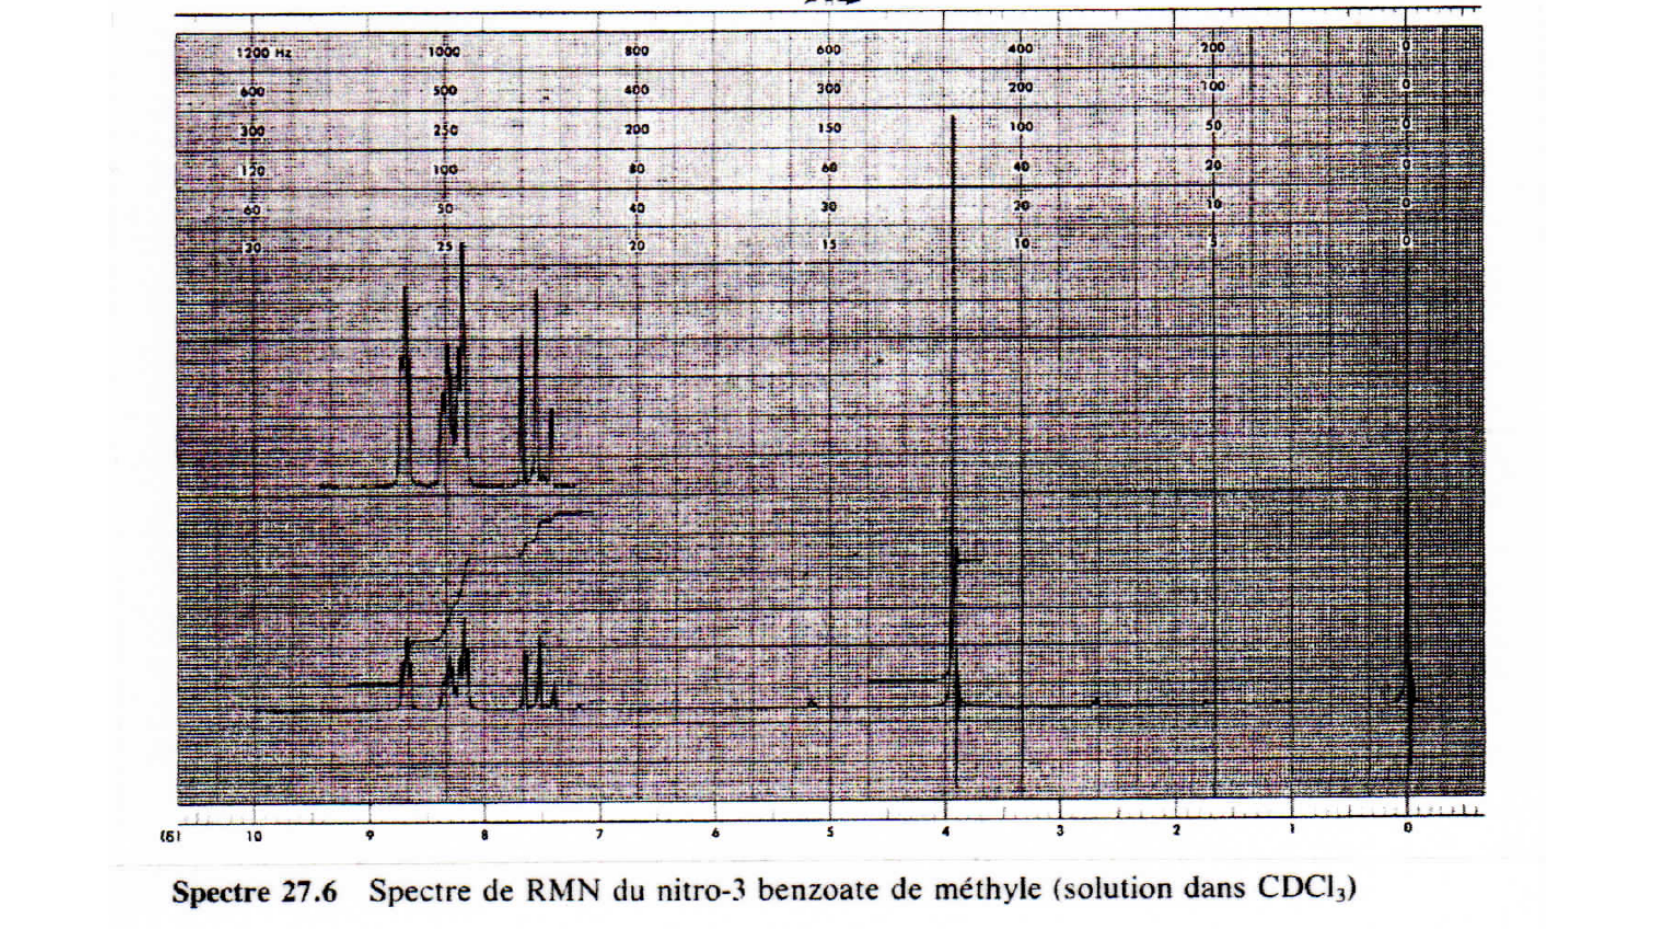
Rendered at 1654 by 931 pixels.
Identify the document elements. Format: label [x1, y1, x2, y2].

picture [108, 0, 1546, 929]
